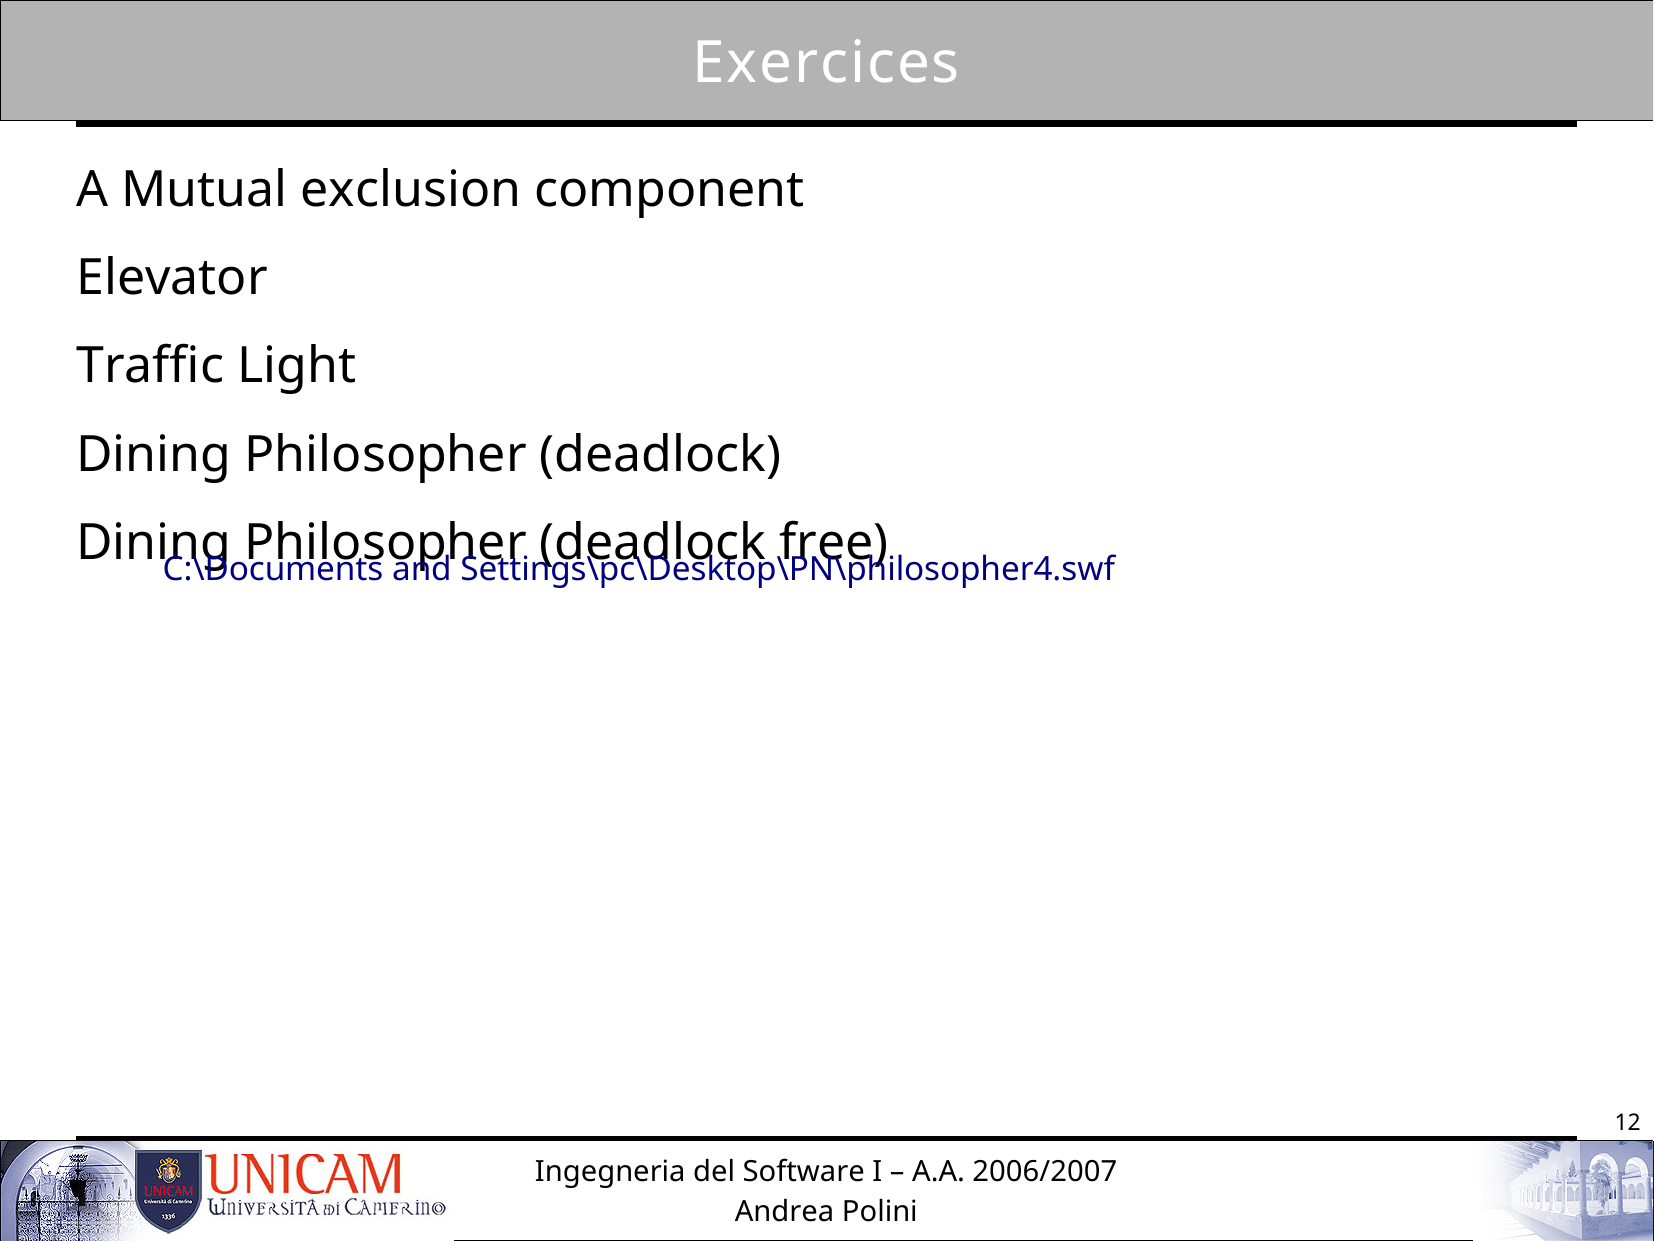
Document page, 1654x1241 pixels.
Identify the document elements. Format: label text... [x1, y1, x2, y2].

list A Mutual exclusion component Elevator Traffic Light Dining Philosopher (deadlock) Dining Philosopher (deadlock free) [76, 152, 1577, 656]
text_box C:\Documents and Settings\pc\Desktop\PN\philosopher4.swf [147, 537, 1375, 609]
title Exercices [0, 0, 1653, 121]
picture [1473, 1141, 1654, 1241]
picture [0, 1141, 454, 1241]
